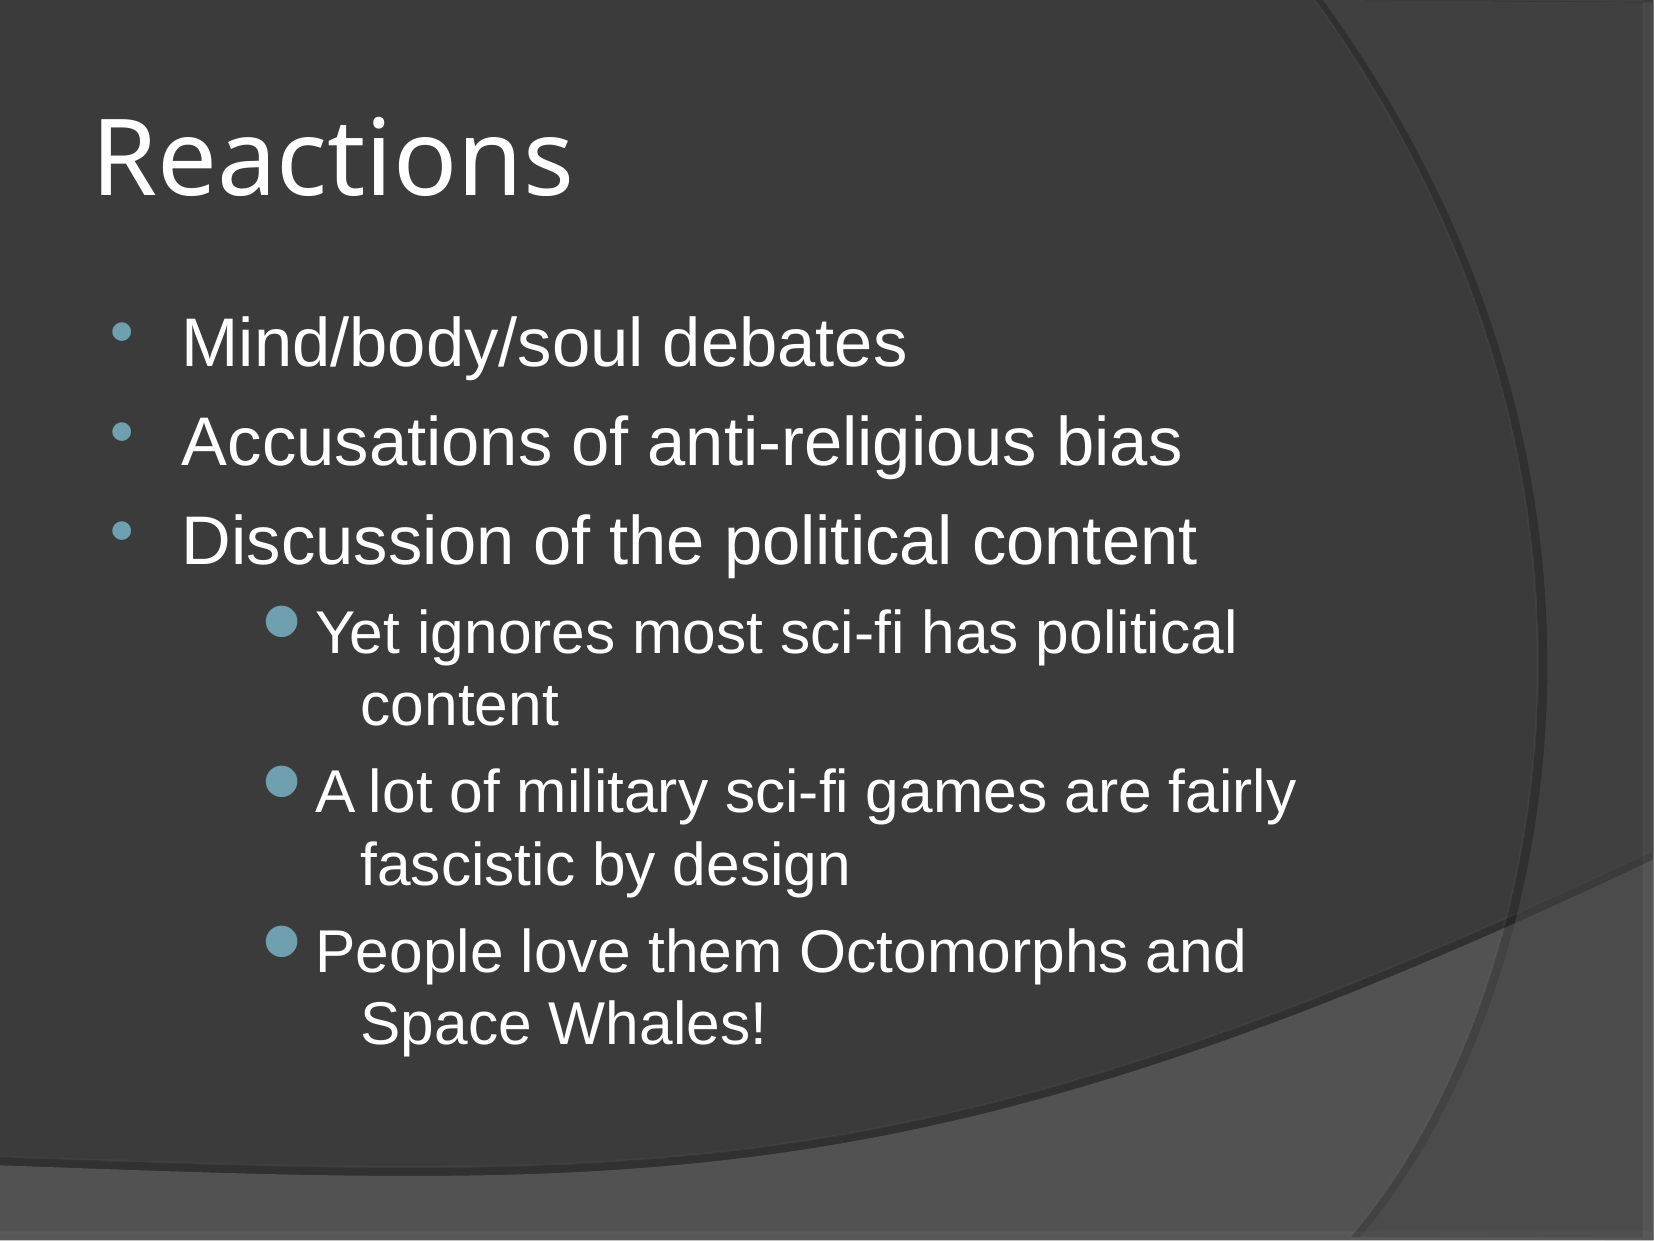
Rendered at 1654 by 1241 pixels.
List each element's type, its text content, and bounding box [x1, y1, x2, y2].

list Mind/body/soul debates Accusations of anti-religious bias Discussion of the political content Yet ignores most sci-fi has political content A lot of military sci-fi games are fairly fascistic by design People love them Octomorphs and Space Whales! [82, 289, 1434, 1108]
title Reactions [82, 49, 1434, 257]
